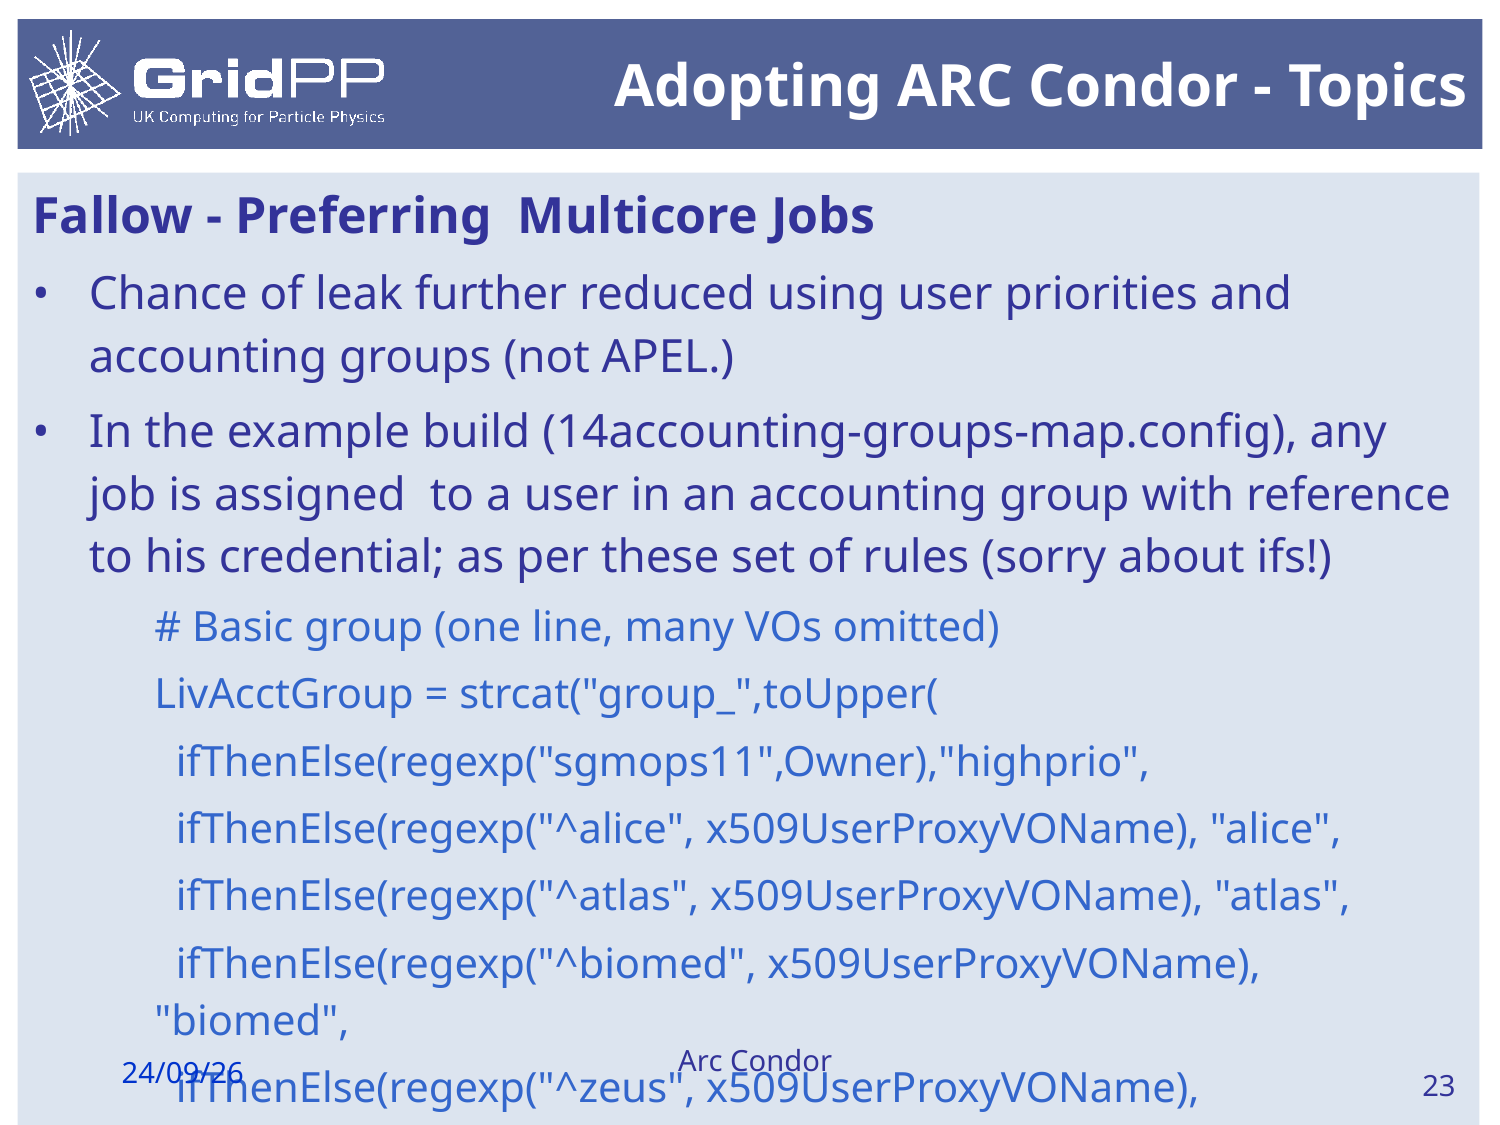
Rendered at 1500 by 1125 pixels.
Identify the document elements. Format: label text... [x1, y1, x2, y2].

title Adopting ARC Condor - Topics [513, 19, 1483, 149]
picture [29, 30, 384, 136]
list Fallow - Preferring Multicore Jobs Chance of leak further reduced using user priorities and accounting groups (not APEL.) In the example build (14accounting-groups-map.config), any job is assigned to a user in an accounting group with reference to his credential; as per these set of rules (sorry about ifs!) # Basic group (one line, many VOs omitted) LivAcctGroup = strcat("group_",toUpper( ifThenElse(regexp("sgmops11",Owner),"highprio", ifThenElse(regexp("^alice", x509UserProxyVOName), "alice", ifThenElse(regexp("^atlas", x509UserProxyVOName), "atlas", ifThenElse(regexp("^biomed", x509UserProxyVOName), "biomed", ifThenElse(regexp("^zeus", x509UserProxyVOName), "zeus","nonefound"))))))) [17, 172, 1480, 999]
text_box 01/03/16 [29, 1046, 337, 1095]
text_box <number> [1388, 1059, 1471, 1094]
text_box Arc Condor [536, 1034, 975, 1094]
